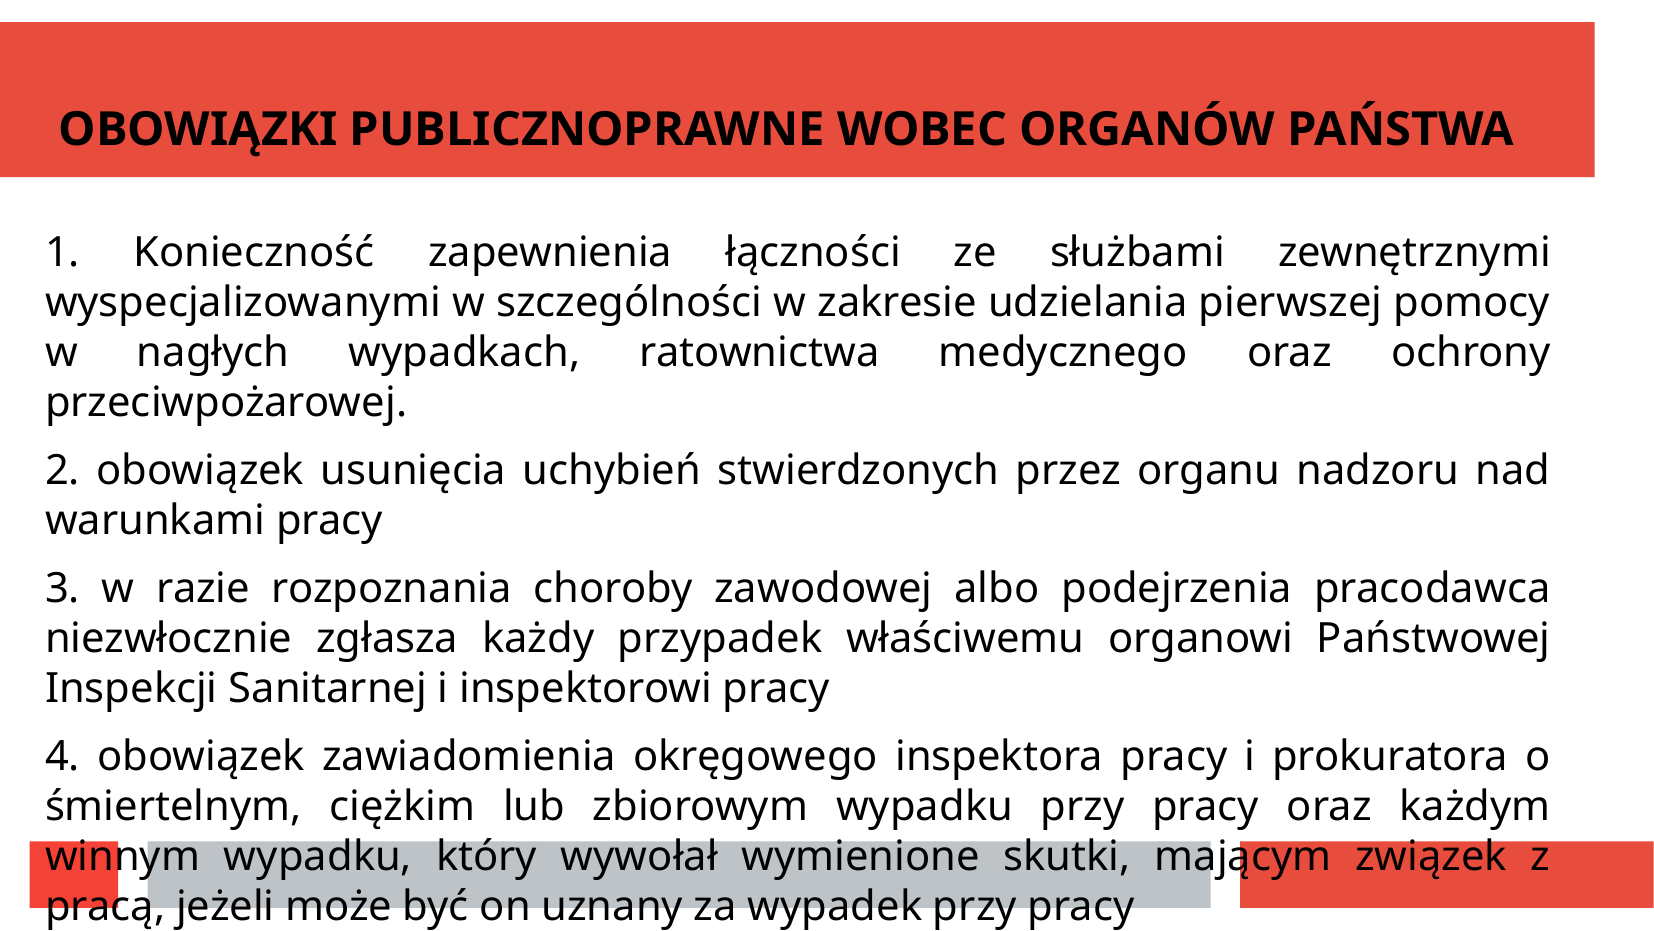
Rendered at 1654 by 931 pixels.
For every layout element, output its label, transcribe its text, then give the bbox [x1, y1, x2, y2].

title OBOWIĄZKI PUBLICZNOPRAWNE WOBEC ORGANÓW PAŃSTWA [59, 44, 1595, 156]
subtitle 1. Konieczność zapewnienia łączności ze służbami zewnętrznymi wyspecjalizowanymi w szczególności w zakresie udzielania pierwszej pomocy w nagłych wypadkach, ratownictwa medycznego oraz ochrony przeciwpożarowej. 2. obowiązek usunięcia uchybień stwierdzonych przez organu nadzoru nad warunkami pracy 3. w razie rozpoznania choroby zawodowej albo podejrzenia pracodawca niezwłocznie zgłasza każdy przypadek właściwemu organowi Państwowej Inspekcji Sanitarnej i inspektorowi pracy 4. obowiązek zawiadomienia okręgowego inspektora pracy i prokuratora o śmiertelnym, ciężkim lub zbiorowym wypadku przy pracy oraz każdym winnym wypadku, który wywołał wymienione skutki, mającym związek z pracą, jeżeli może być on uznany za wypadek przy pracy [45, 225, 1551, 888]
